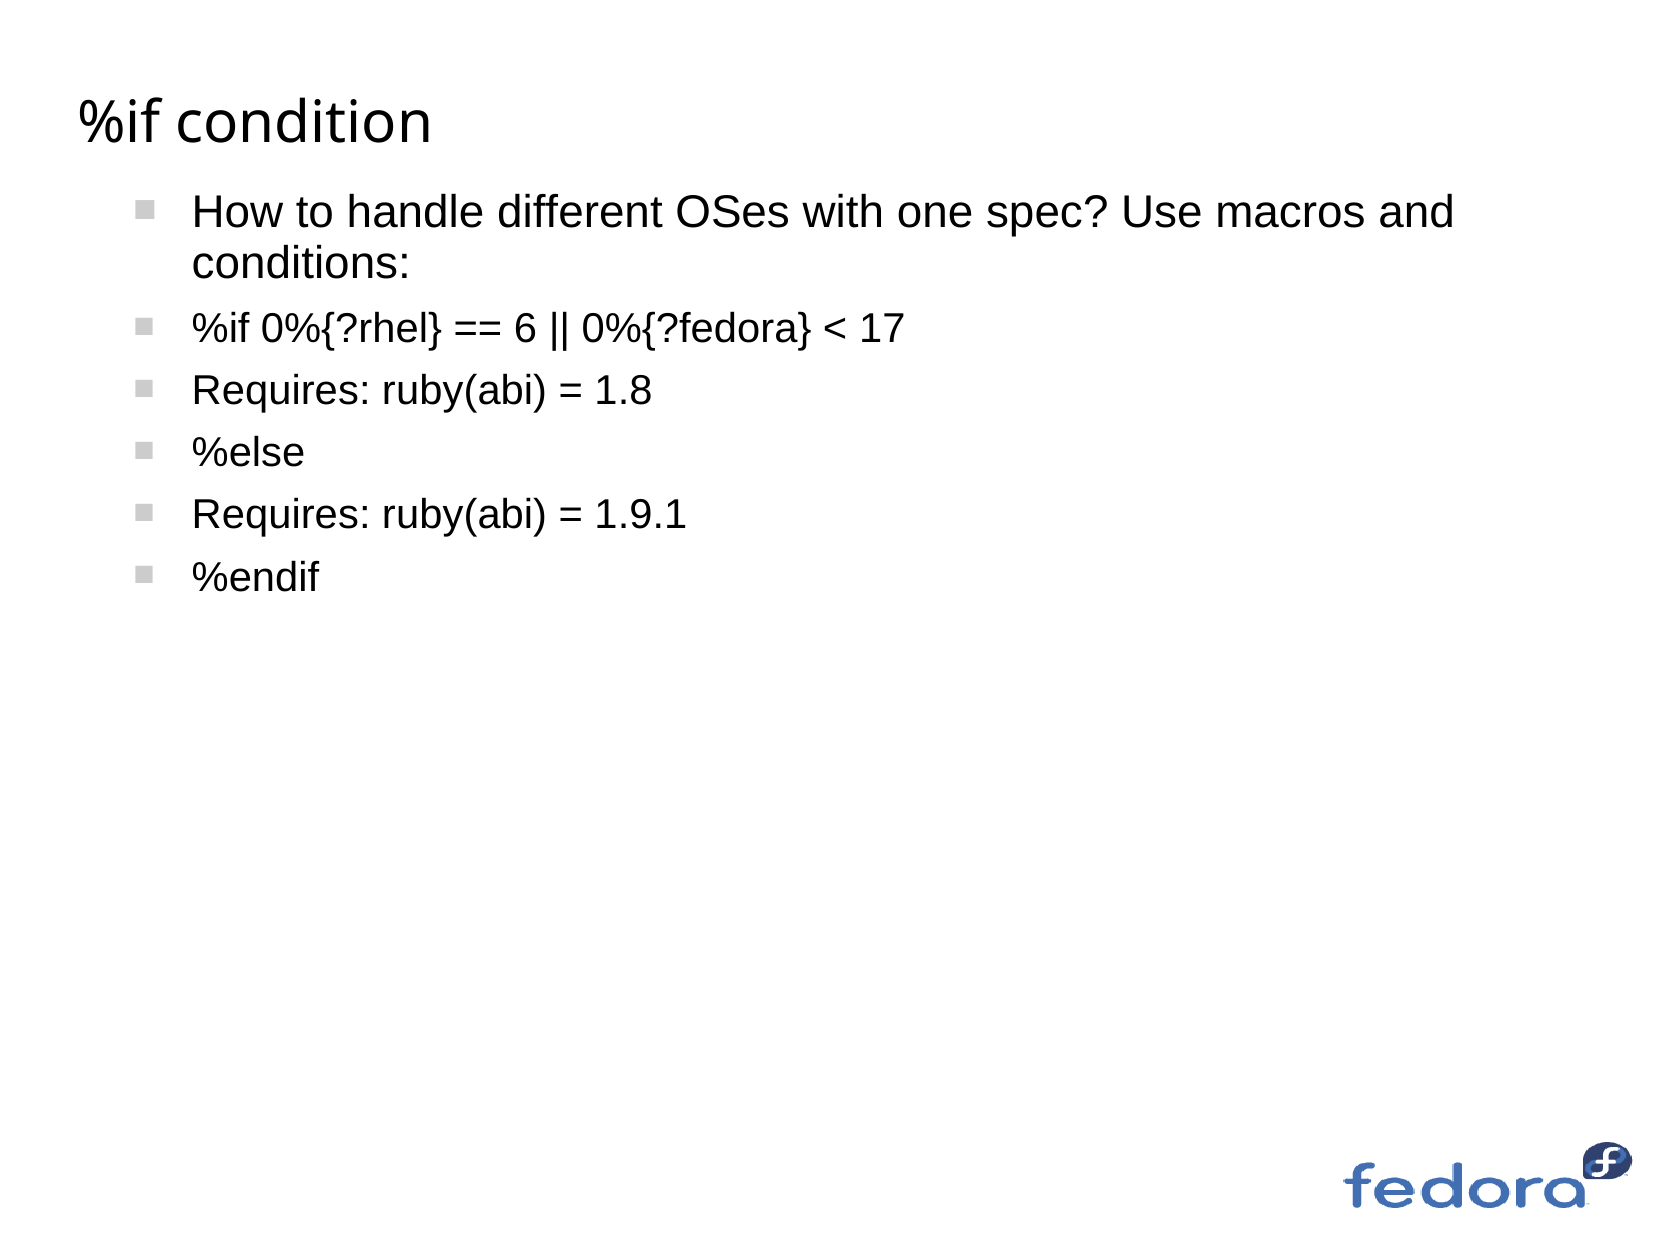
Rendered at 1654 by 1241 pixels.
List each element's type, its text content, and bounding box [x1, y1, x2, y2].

list How to handle different OSes with one spec? Use macros and conditions: %if 0%{?rhel} == 6 || 0%{?fedora} < 17 Requires: ruby(abi) = 1.8 %else Requires: ruby(abi) = 1.9.1 %endif [79, 185, 1503, 1095]
picture [1332, 1124, 1651, 1227]
title %if condition [77, 61, 1509, 180]
